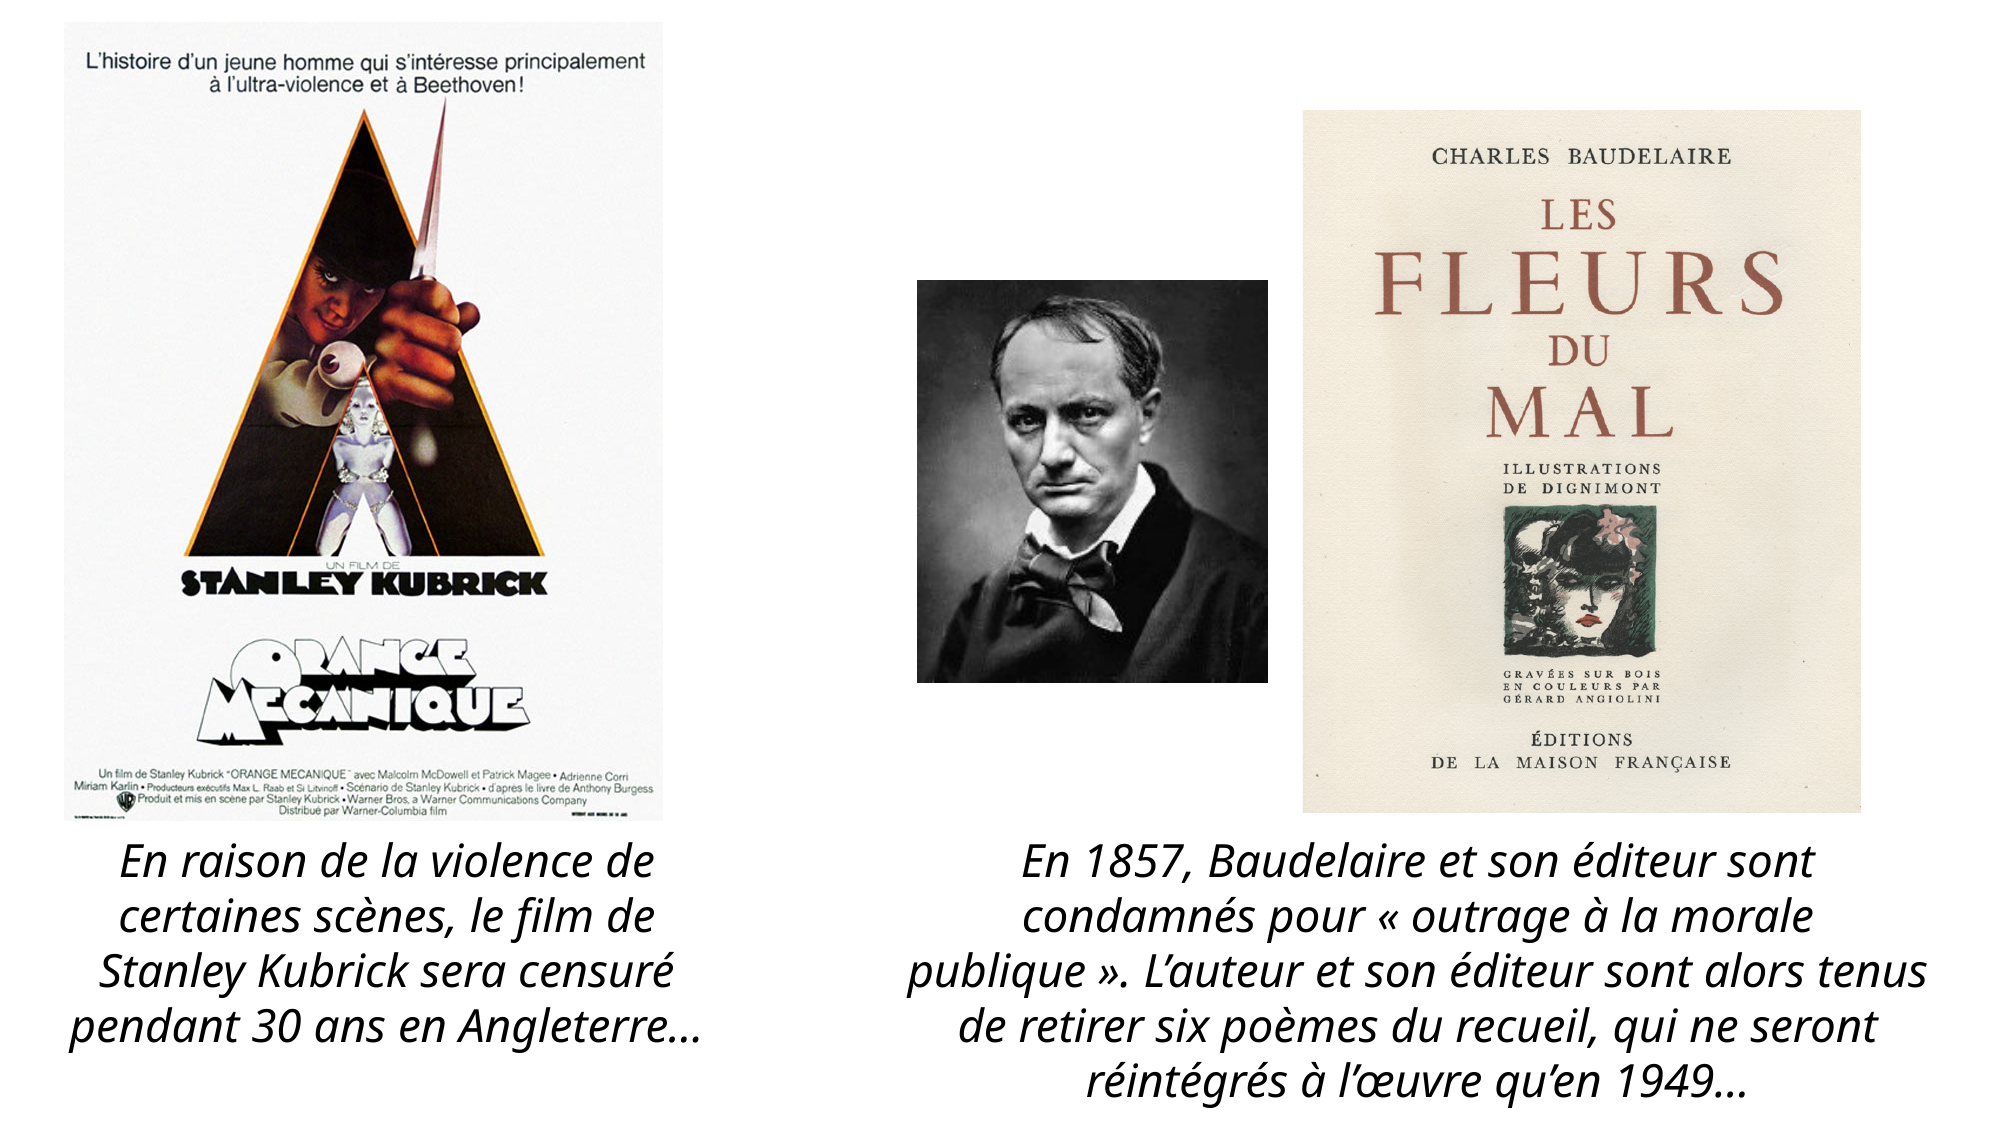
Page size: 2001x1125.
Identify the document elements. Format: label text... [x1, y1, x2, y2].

text_box En raison de la violence de certaines scènes, le film de Stanley Kubrick sera censuré pendant 30 ans en Angleterre… [25, 824, 749, 1006]
picture [64, 22, 663, 821]
picture [1302, 110, 1861, 813]
text_box En 1857, Baudelaire et son éditeur sont condamnés pour « outrage à la morale publique ». L’auteur et son éditeur sont alors tenus de retirer six poèmes du recueil, qui ne seront réintégrés à l’œuvre qu’en 1949… [891, 824, 1945, 1114]
picture [917, 280, 1268, 683]
